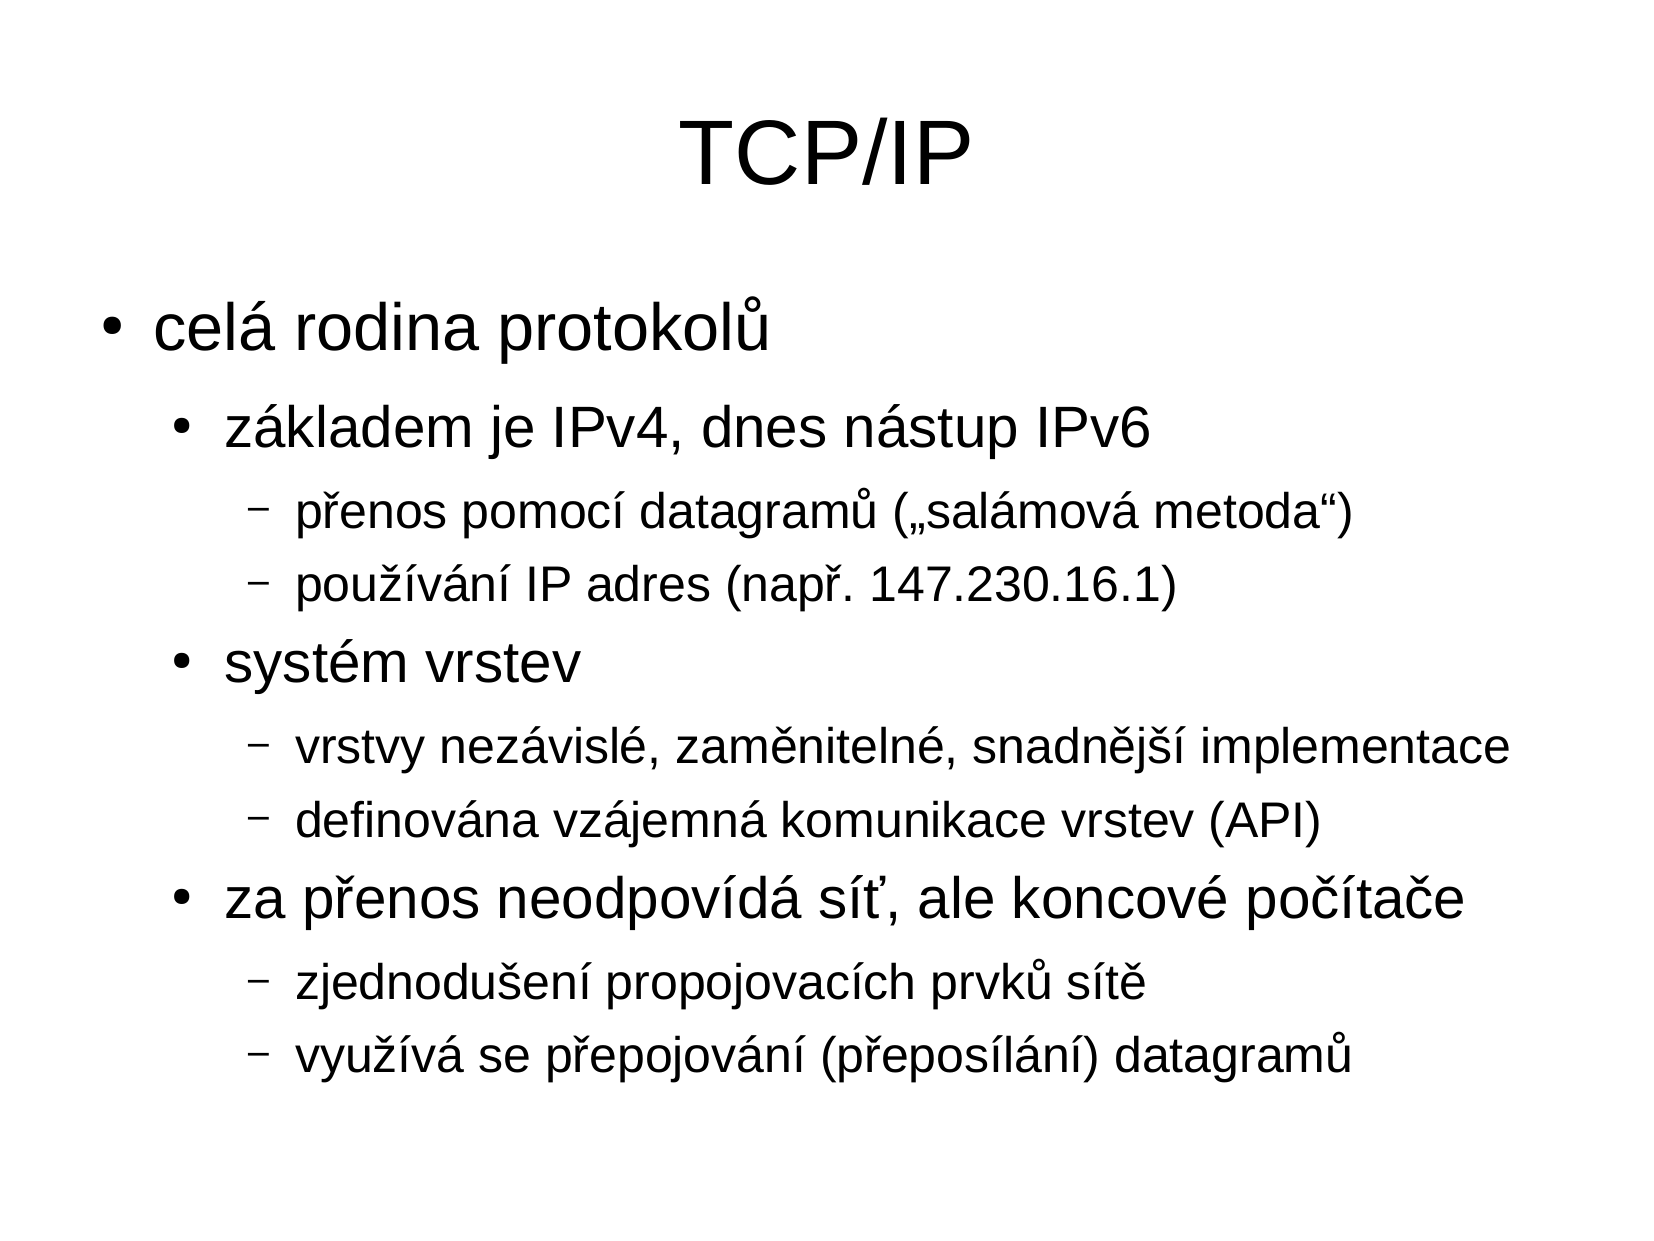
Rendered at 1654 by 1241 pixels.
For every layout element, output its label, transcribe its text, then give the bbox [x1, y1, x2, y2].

title TCP/IP [82, 56, 1571, 250]
list celá rodina protokolů základem je IPv4, dnes nástup IPv6 přenos pomocí datagramů („salámová metoda“) používání IP adres (např. 147.230.16.1) systém vrstev vrstvy nezávislé, zaměnitelné, snadnější implementace definována vzájemná komunikace vrstev (API) za přenos neodpovídá síť, ale koncové počítače zjednodušení propojovacích prvků sítě využívá se přepojování (přeposílání) datagramů [82, 290, 1571, 1094]
